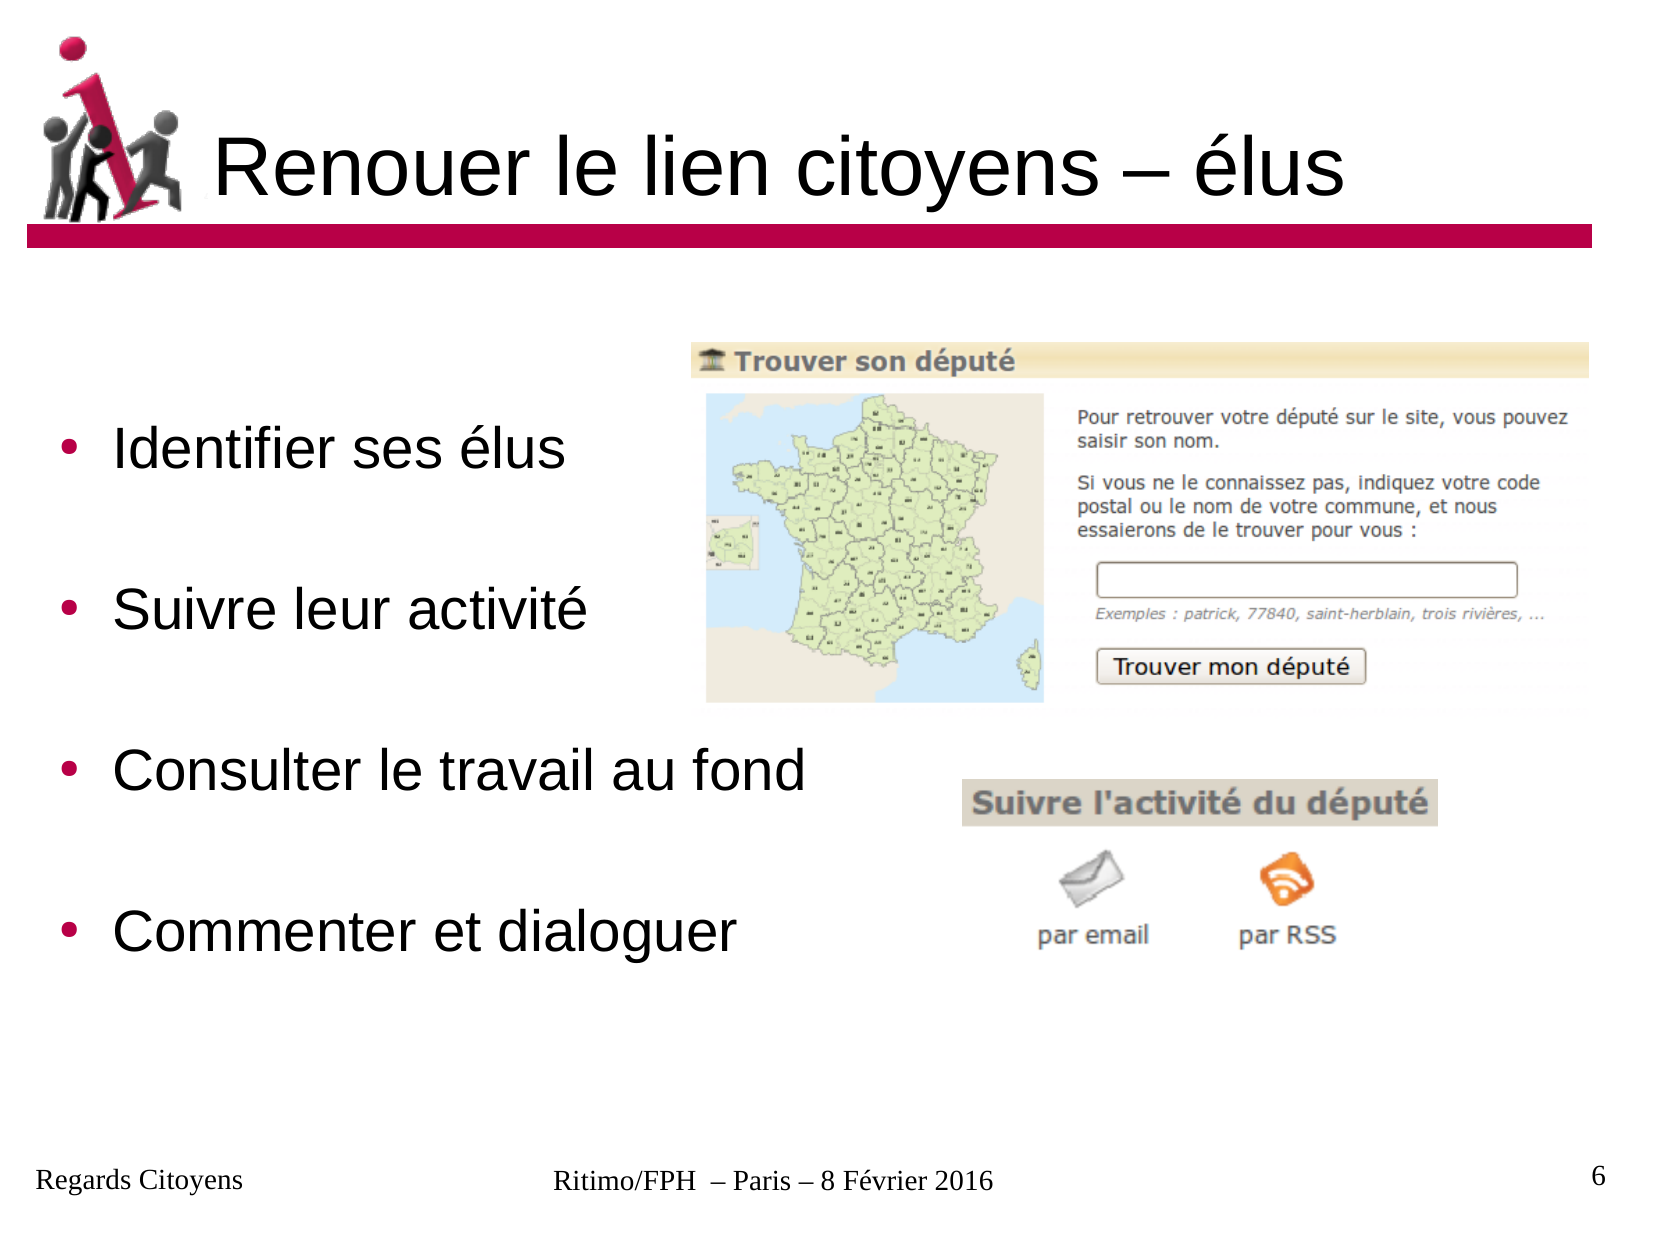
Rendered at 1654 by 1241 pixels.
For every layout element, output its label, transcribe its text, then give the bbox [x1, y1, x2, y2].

title Renouer le lien citoyens – élus [212, 70, 1601, 264]
picture [962, 779, 1438, 977]
list Identifier ses élus Suivre leur activité Consulter le travail au fond Commenter et dialoguer [41, 415, 898, 1235]
picture [27, 31, 208, 224]
picture [691, 342, 1589, 721]
